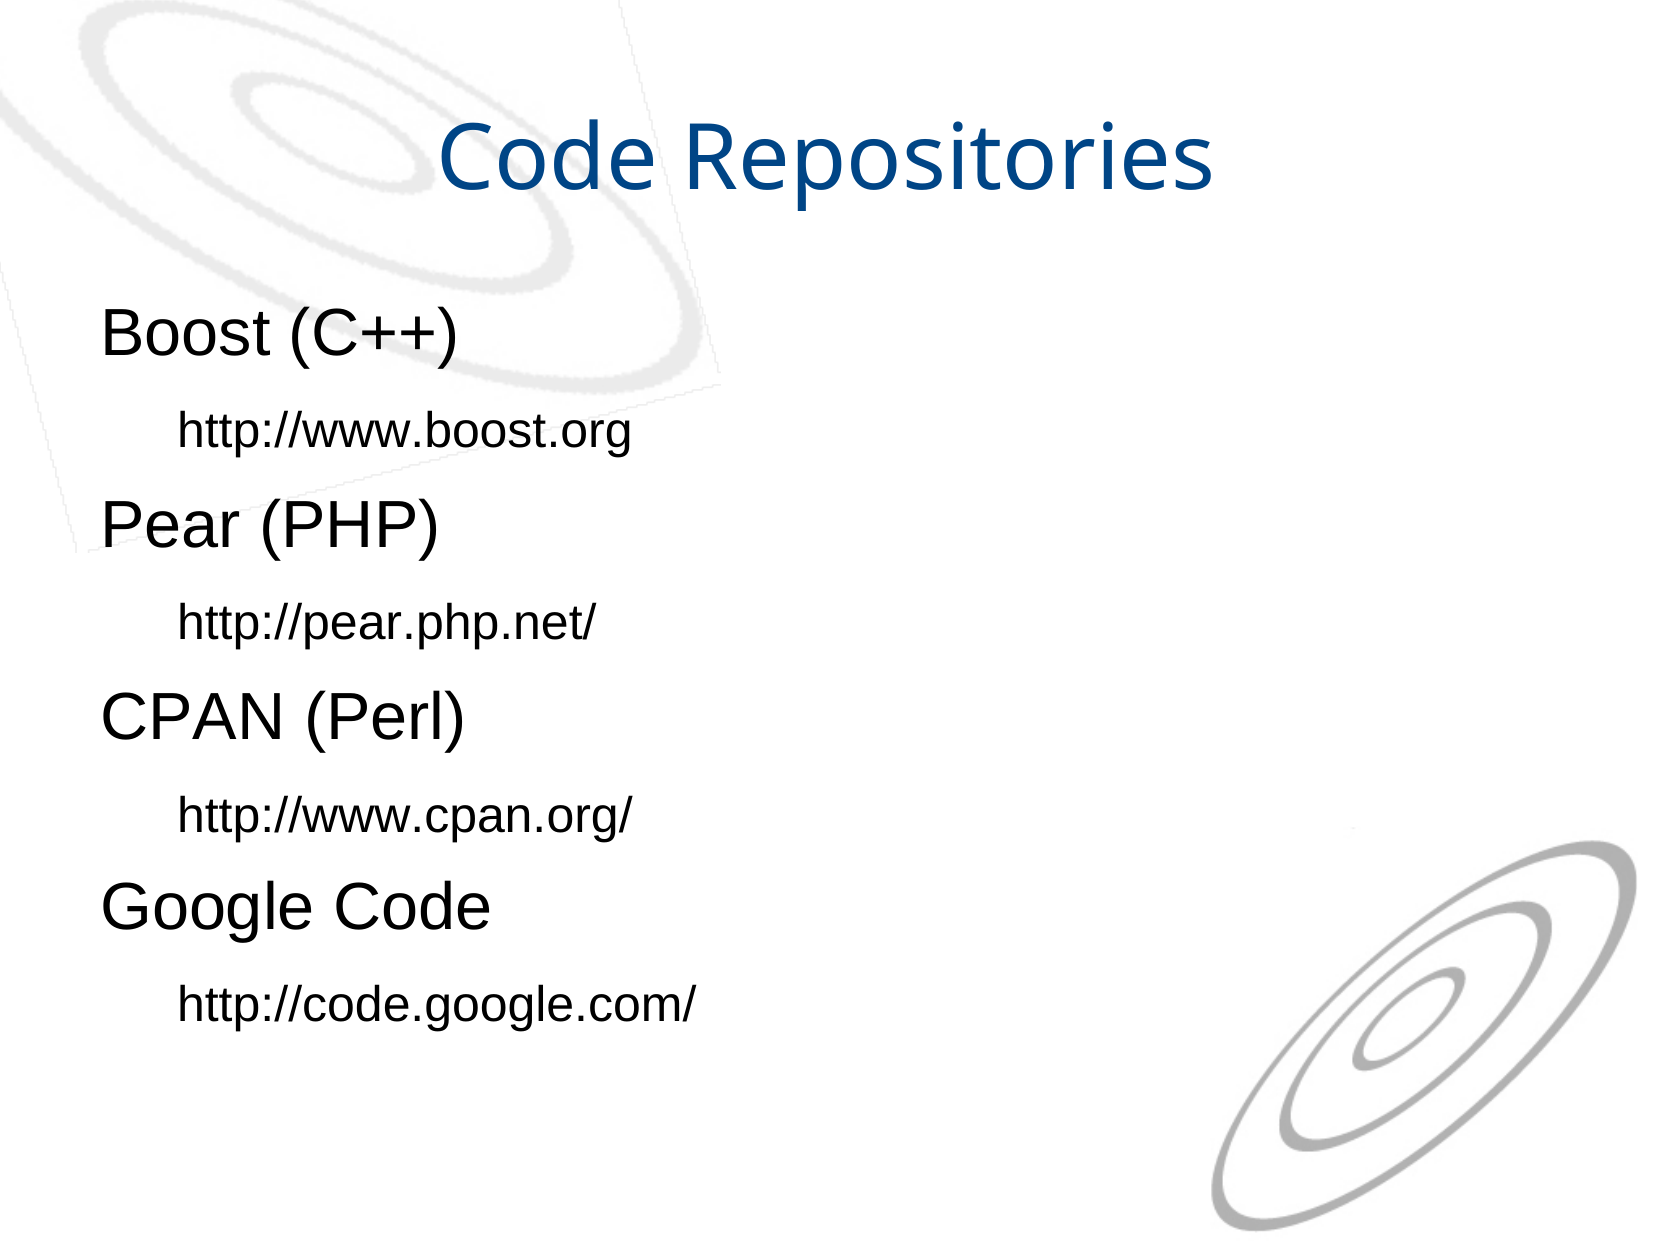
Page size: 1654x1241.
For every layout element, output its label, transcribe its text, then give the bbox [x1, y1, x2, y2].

title Code Repositories [82, 49, 1571, 257]
list Boost (C++)‏ http://www.boost.org Pear (PHP)‏ http://pear.php.net/ CPAN (Perl)‏ http://www.cpan.org/ Google Code http://code.google.com/ [82, 290, 1571, 1109]
picture [1210, 826, 1638, 1241]
